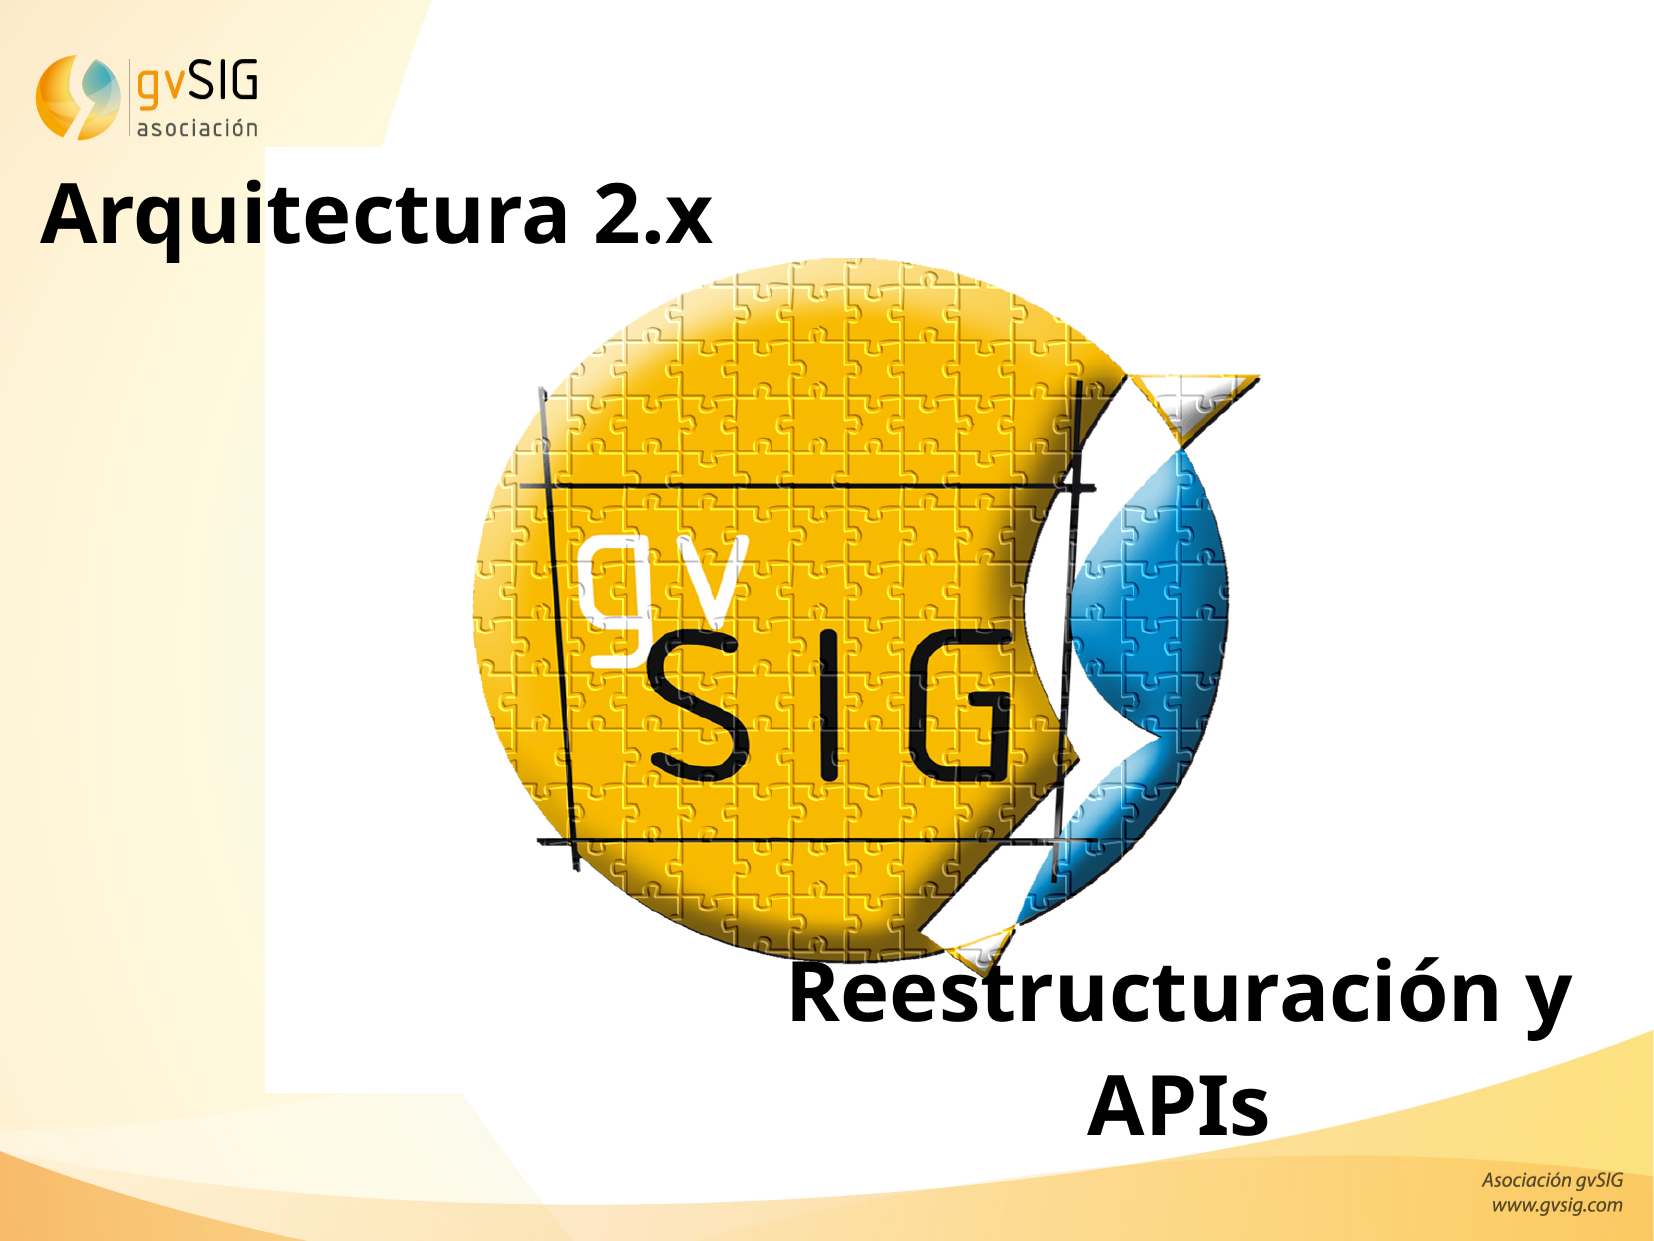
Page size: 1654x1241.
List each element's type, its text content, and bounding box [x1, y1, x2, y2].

title Reestructuración y APIs [714, 953, 1645, 1140]
title Arquitectura 2.x [9, 164, 745, 259]
picture [0, 0, 1654, 1241]
